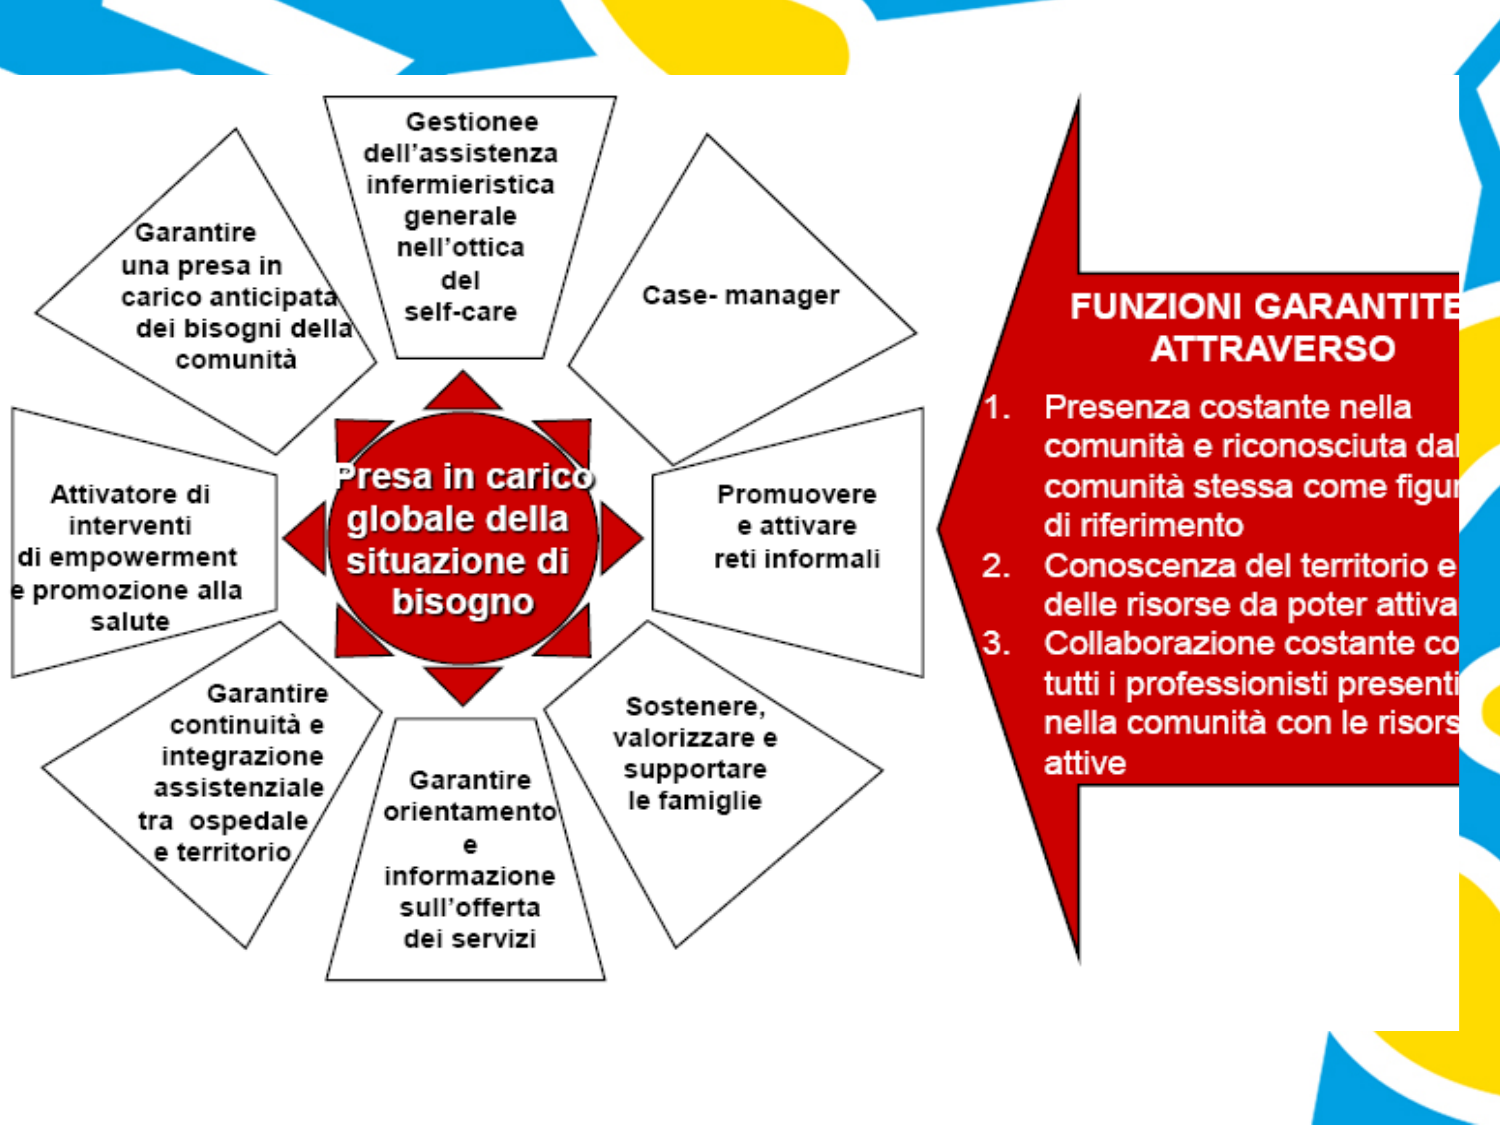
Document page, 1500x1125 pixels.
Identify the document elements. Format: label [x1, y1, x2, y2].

picture [0, 75, 1460, 1031]
